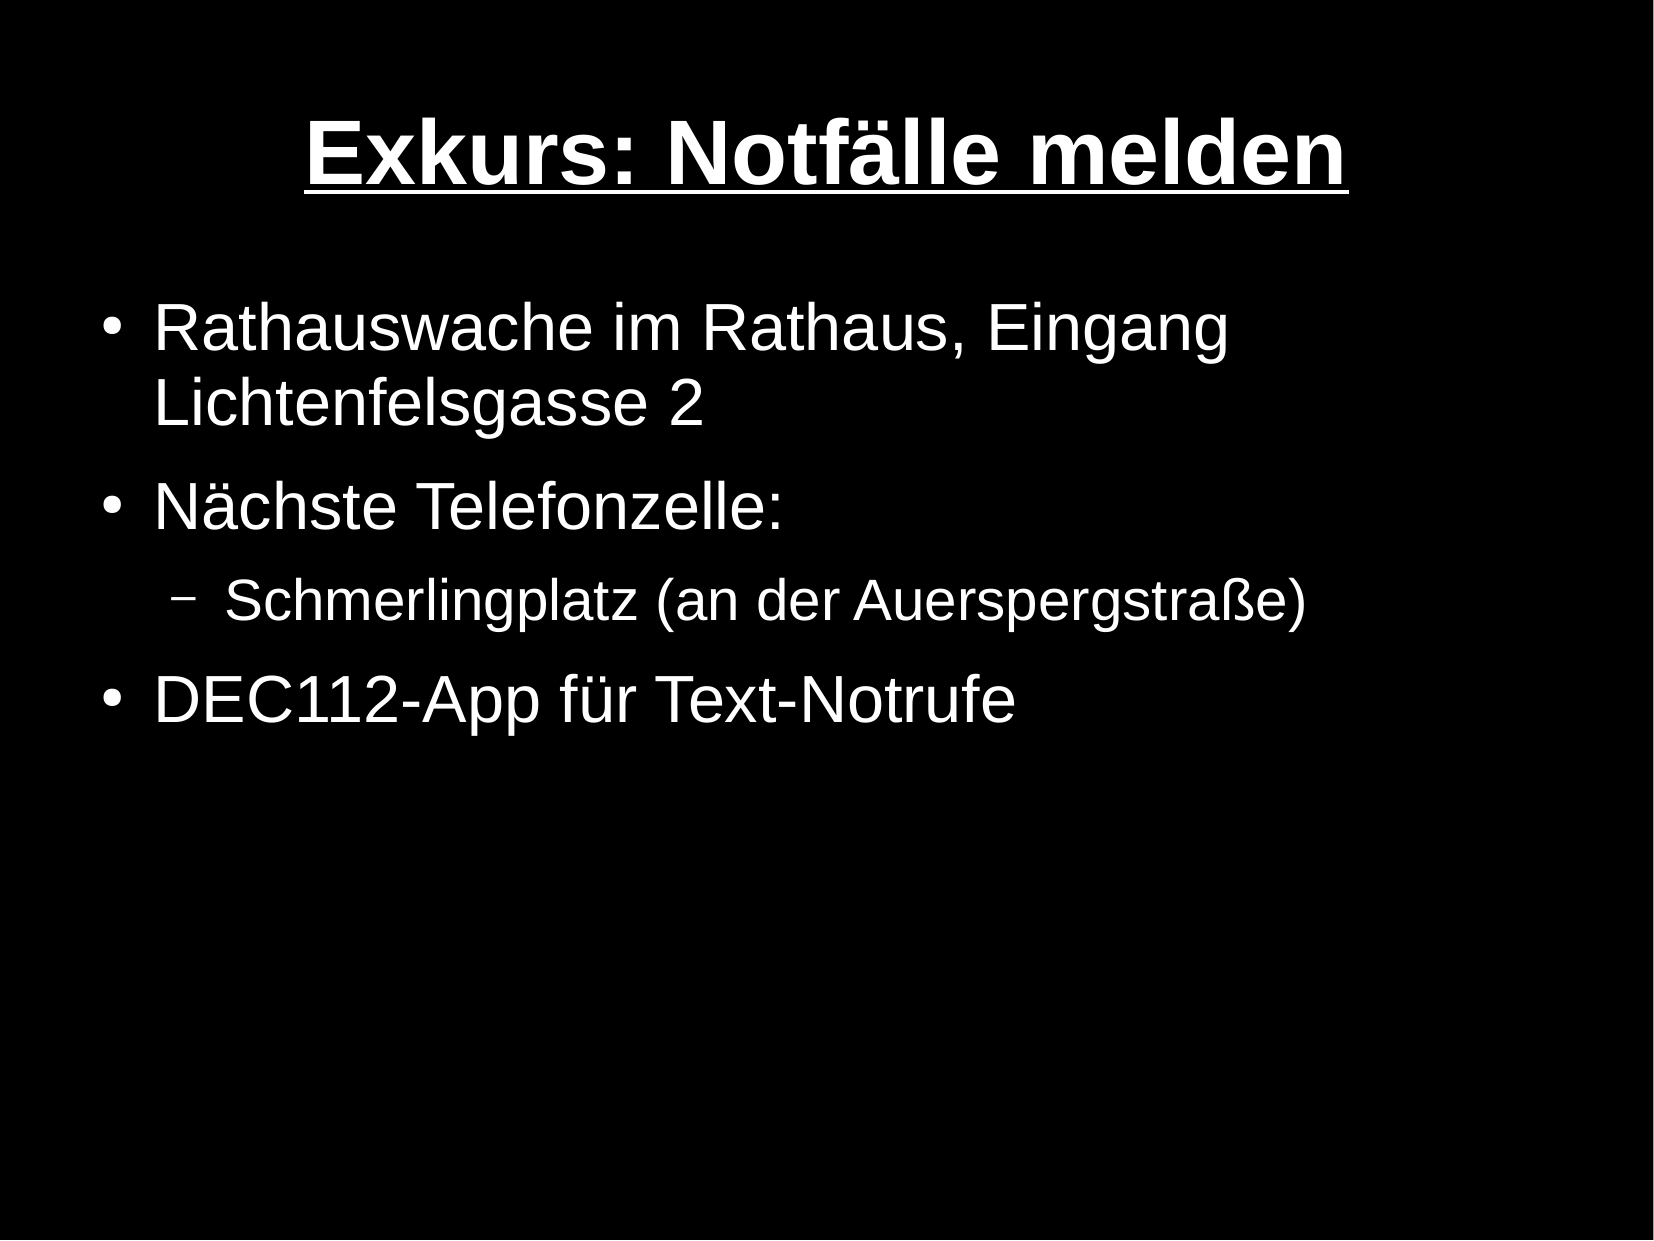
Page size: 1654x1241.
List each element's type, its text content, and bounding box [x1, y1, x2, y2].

title Exkurs: Notfälle melden [82, 49, 1571, 257]
list Rathauswache im Rathaus, Eingang Lichtenfelsgasse 2 Nächste Telefonzelle: Schmerlingplatz (an der Auerspergstraße) DEC112-App für Text-Notrufe [82, 290, 1571, 1010]
